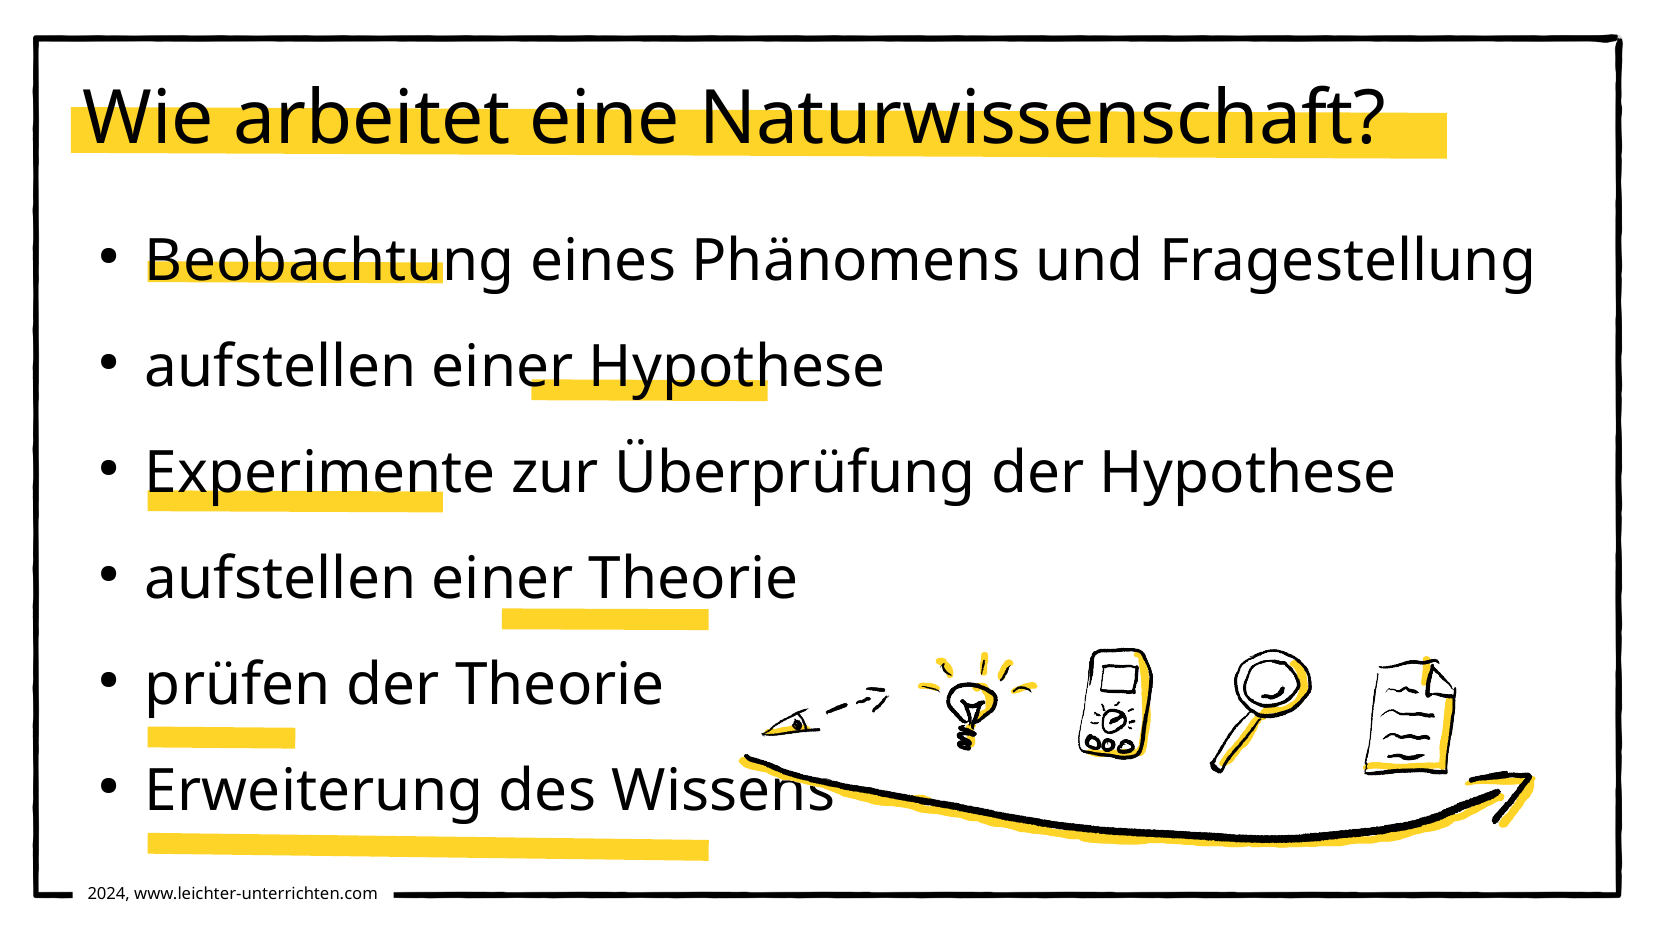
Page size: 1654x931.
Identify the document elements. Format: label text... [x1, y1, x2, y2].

picture [738, 647, 1536, 848]
picture [29, 32, 1625, 901]
title Wie arbeitet eine Naturwissenschaft? [82, 36, 1571, 193]
list Beobachtung eines Phänomens und Fragestellung aufstellen einer Hypothese Experimente zur Überprüfung der Hypothese aufstellen einer Theorie prüfen der Theorie Erweiterung des Wissens [82, 217, 1571, 886]
